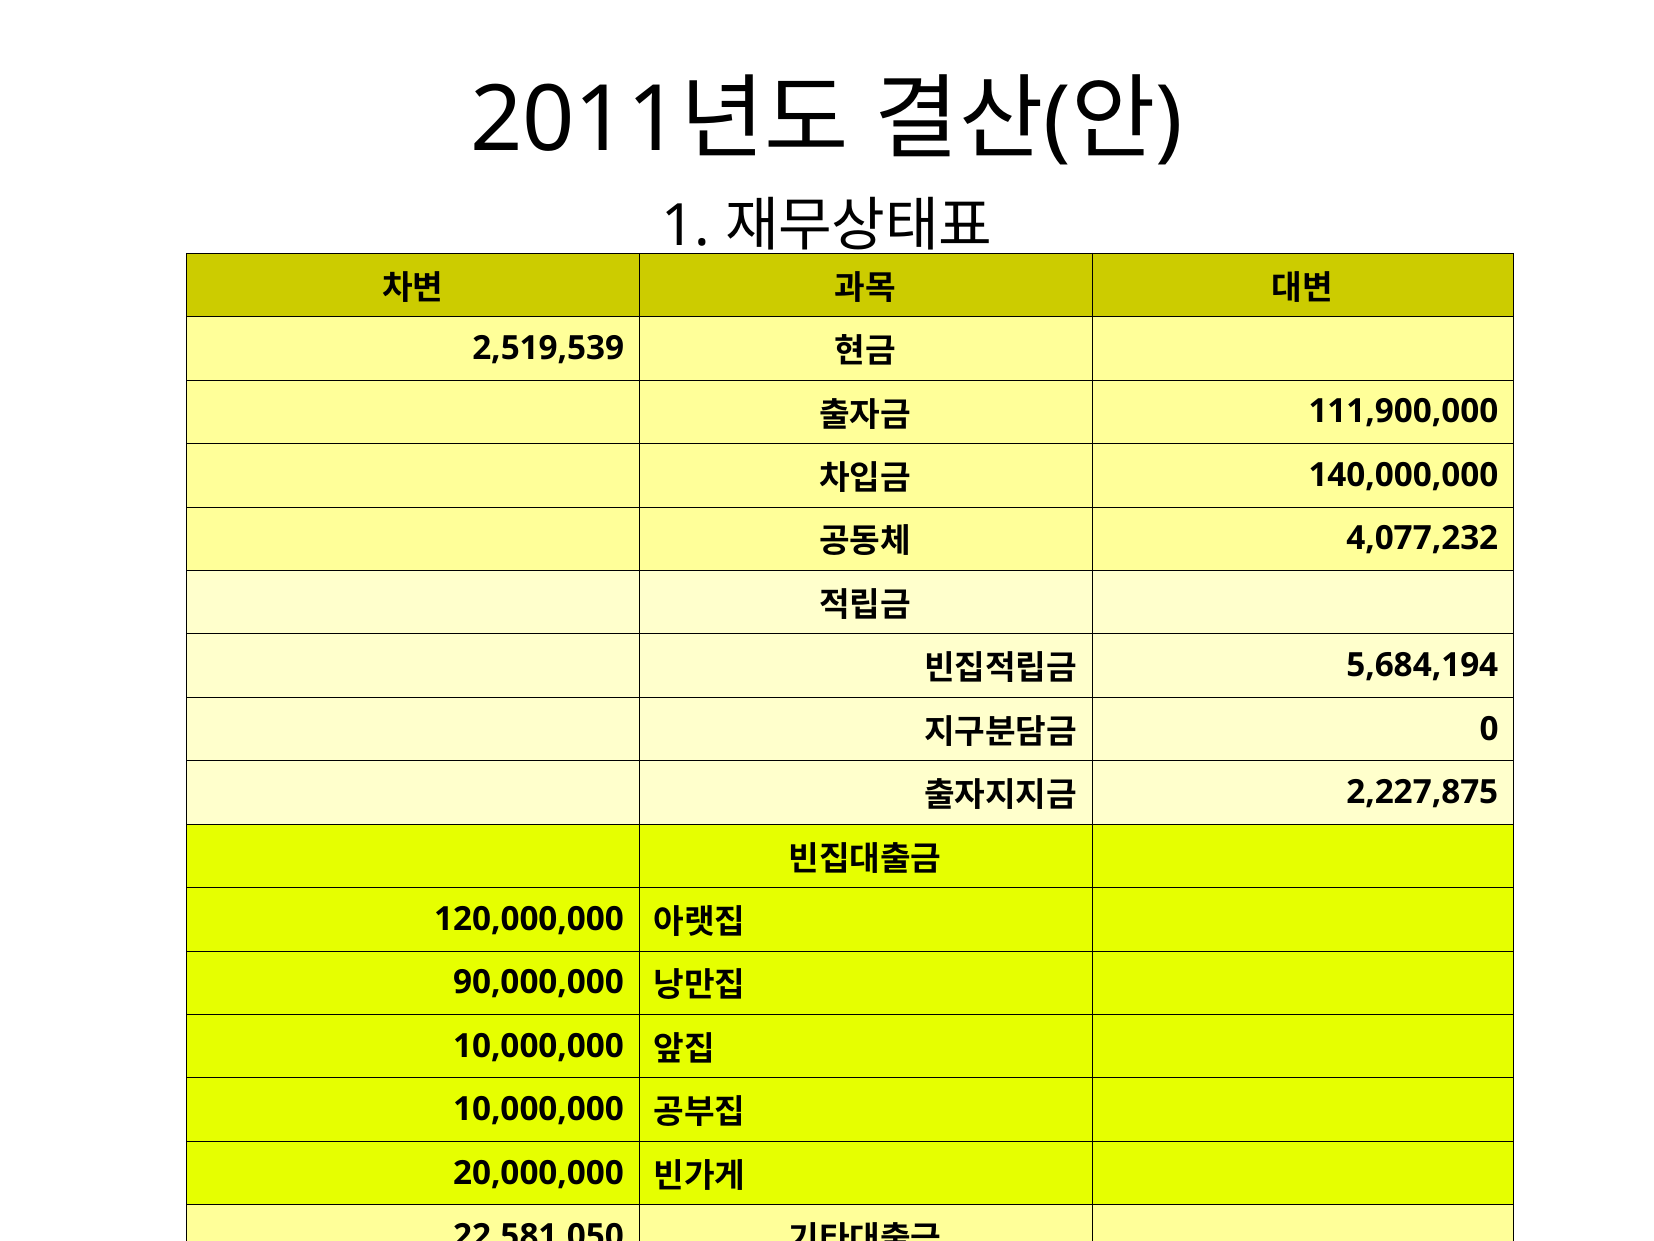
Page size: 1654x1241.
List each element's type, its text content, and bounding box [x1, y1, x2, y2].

table_cell [187, 825, 639, 887]
table_cell 2,227,875 [1093, 761, 1513, 824]
table_cell 111,900,000 [1093, 381, 1513, 443]
table_cell [187, 444, 639, 507]
table_cell 빈집적립금 [640, 634, 1092, 697]
table_cell [187, 634, 639, 697]
table_cell 낭만집 [640, 952, 1092, 1014]
table_cell 140,000,000 [1093, 444, 1513, 507]
table_cell 2,519,539 [187, 317, 639, 380]
table_cell 5,684,194 [1093, 634, 1513, 697]
table_cell 현금 [640, 317, 1092, 380]
table_cell 20,000,000 [187, 1142, 639, 1204]
table_cell [187, 698, 639, 760]
table_cell 아랫집 [640, 888, 1092, 951]
table_cell 10,000,000 [187, 1015, 639, 1077]
table_cell [187, 508, 639, 570]
title 2011년도 결산(안) 1. 재무상태표 [82, 49, 1571, 257]
table_cell 출자금 [640, 381, 1092, 443]
table_cell 빈가게 [640, 1142, 1092, 1204]
table_cell [1093, 888, 1513, 951]
table_cell [1093, 1142, 1513, 1204]
table_cell [1093, 317, 1513, 380]
table_cell 출자지지금 [640, 761, 1092, 824]
table_cell 차입금 [640, 444, 1092, 507]
table_cell 지구분담금 [640, 698, 1092, 760]
table_cell 10,000,000 [187, 1078, 639, 1141]
table_cell [1093, 1205, 1513, 1241]
table_cell [187, 761, 639, 824]
table_cell 22,581,050 [187, 1205, 639, 1241]
table_cell [1093, 952, 1513, 1014]
table_cell [1093, 825, 1513, 887]
table_cell 90,000,000 [187, 952, 639, 1014]
table_cell [187, 381, 639, 443]
table_cell 120,000,000 [187, 888, 639, 951]
table_cell 공동체 [640, 508, 1092, 570]
table_cell 빈집대출금 [640, 825, 1092, 887]
table_header 과목 [640, 254, 1092, 316]
table_cell 0 [1093, 698, 1513, 760]
table_cell 앞집 [640, 1015, 1092, 1077]
table_cell 공부집 [640, 1078, 1092, 1141]
table_header 대변 [1093, 254, 1513, 316]
table_cell [1093, 1015, 1513, 1077]
table_cell [187, 571, 639, 633]
table_header 차변 [187, 254, 639, 316]
table_cell 기타대출금 [640, 1205, 1092, 1241]
table_cell 4,077,232 [1093, 508, 1513, 570]
table_cell 적립금 [640, 571, 1092, 633]
table_cell [1093, 571, 1513, 633]
table_cell [1093, 1078, 1513, 1141]
